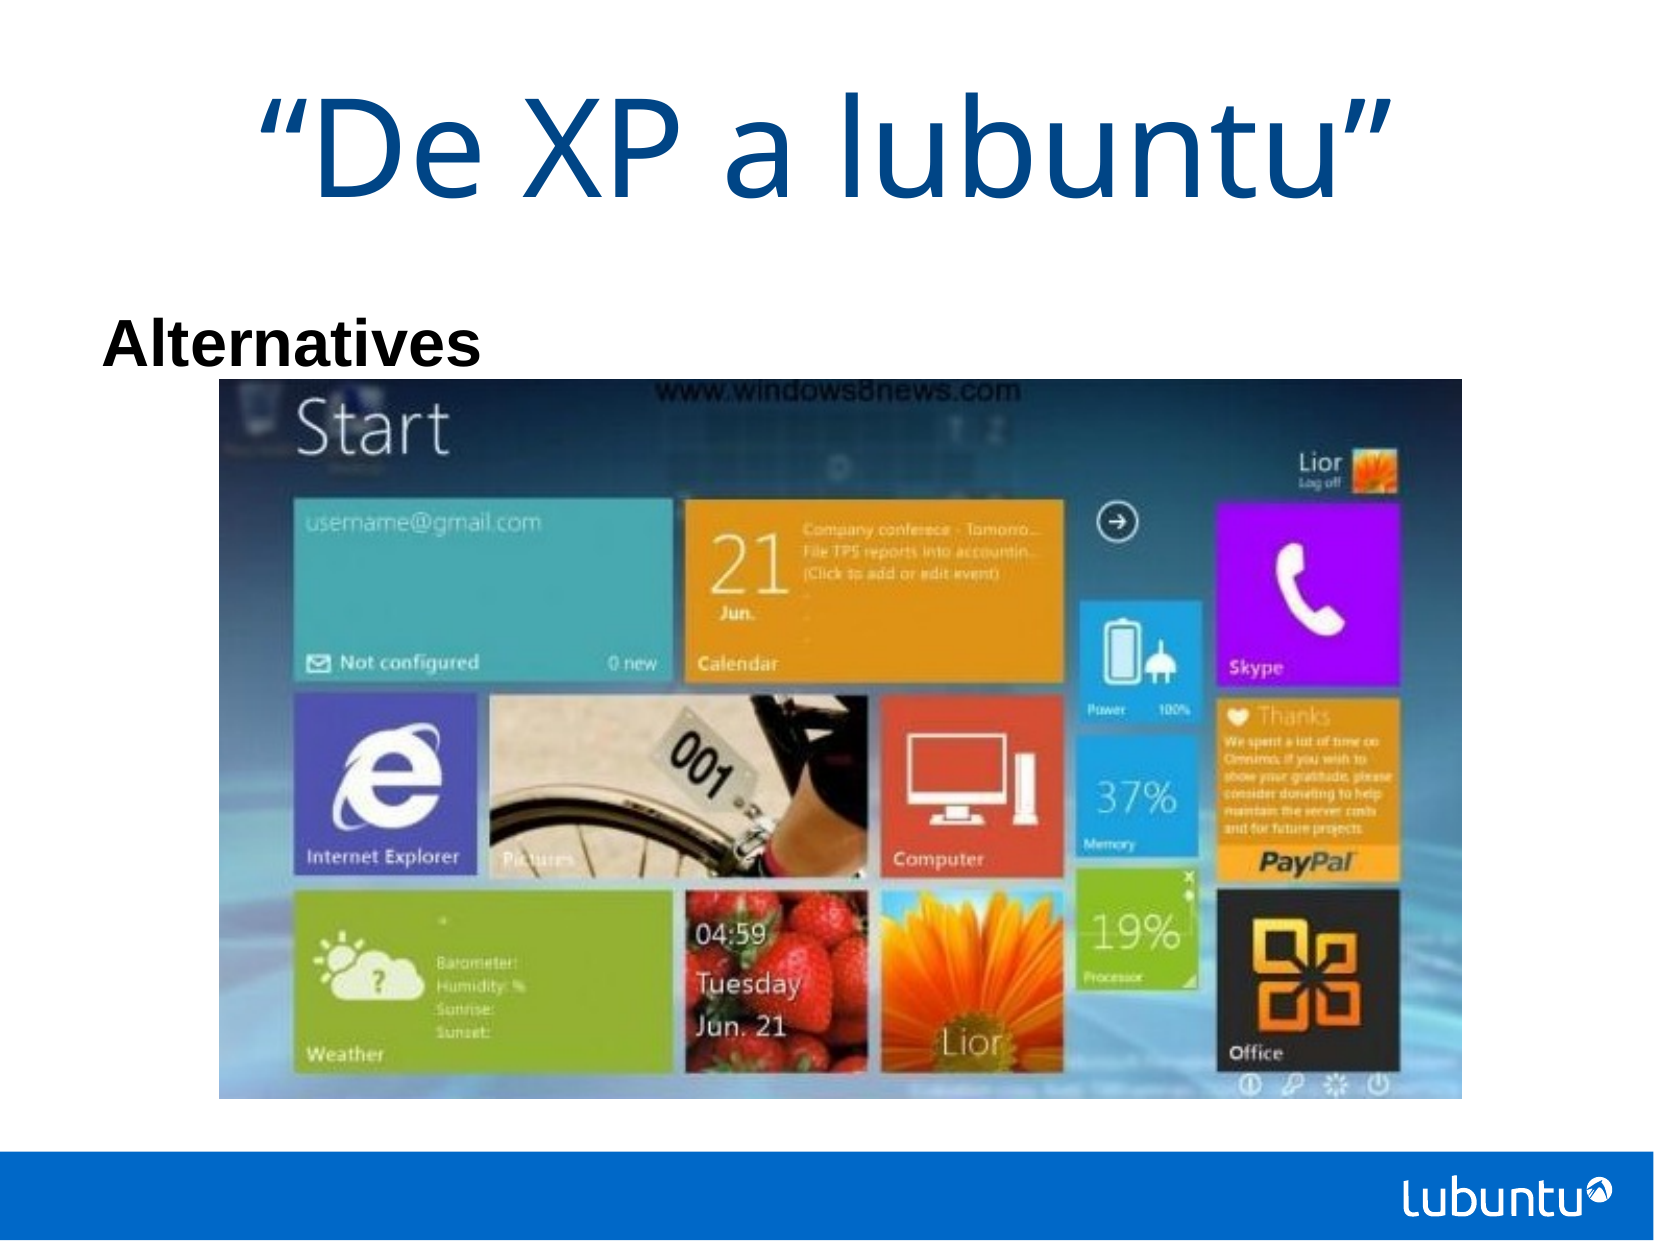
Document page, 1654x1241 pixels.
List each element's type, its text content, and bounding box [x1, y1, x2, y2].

title “De XP a lubuntu” [82, 41, 1571, 265]
text_box Alternatives [86, 299, 532, 426]
text_box -Actualitzar a Windows 8.1: Microsoft us dóna, a la seva web, una orientació de les característiques mínimes que ha de tenir el vostre ordinador per fer funcionar el Windows 8.1 (recordeu que són mínims): -Processador: 1 gigahertz (GHz) o més ràpid, amb suport per a PAE, NX, i SSE2 (http://windows.microsoft.com/en-us/windows-) -RAM: 1 gigabyte (32-bit) o 2 GB (64-bit) -Espai lliure al disc dur: 16 GB (32-bit) o 20 GB (64-bit) -Targeta gràfica: compatible amb Microsoft DirectX 9 i amb el driver WDDM [219, 386, 1654, 1241]
picture [219, 379, 1462, 1099]
